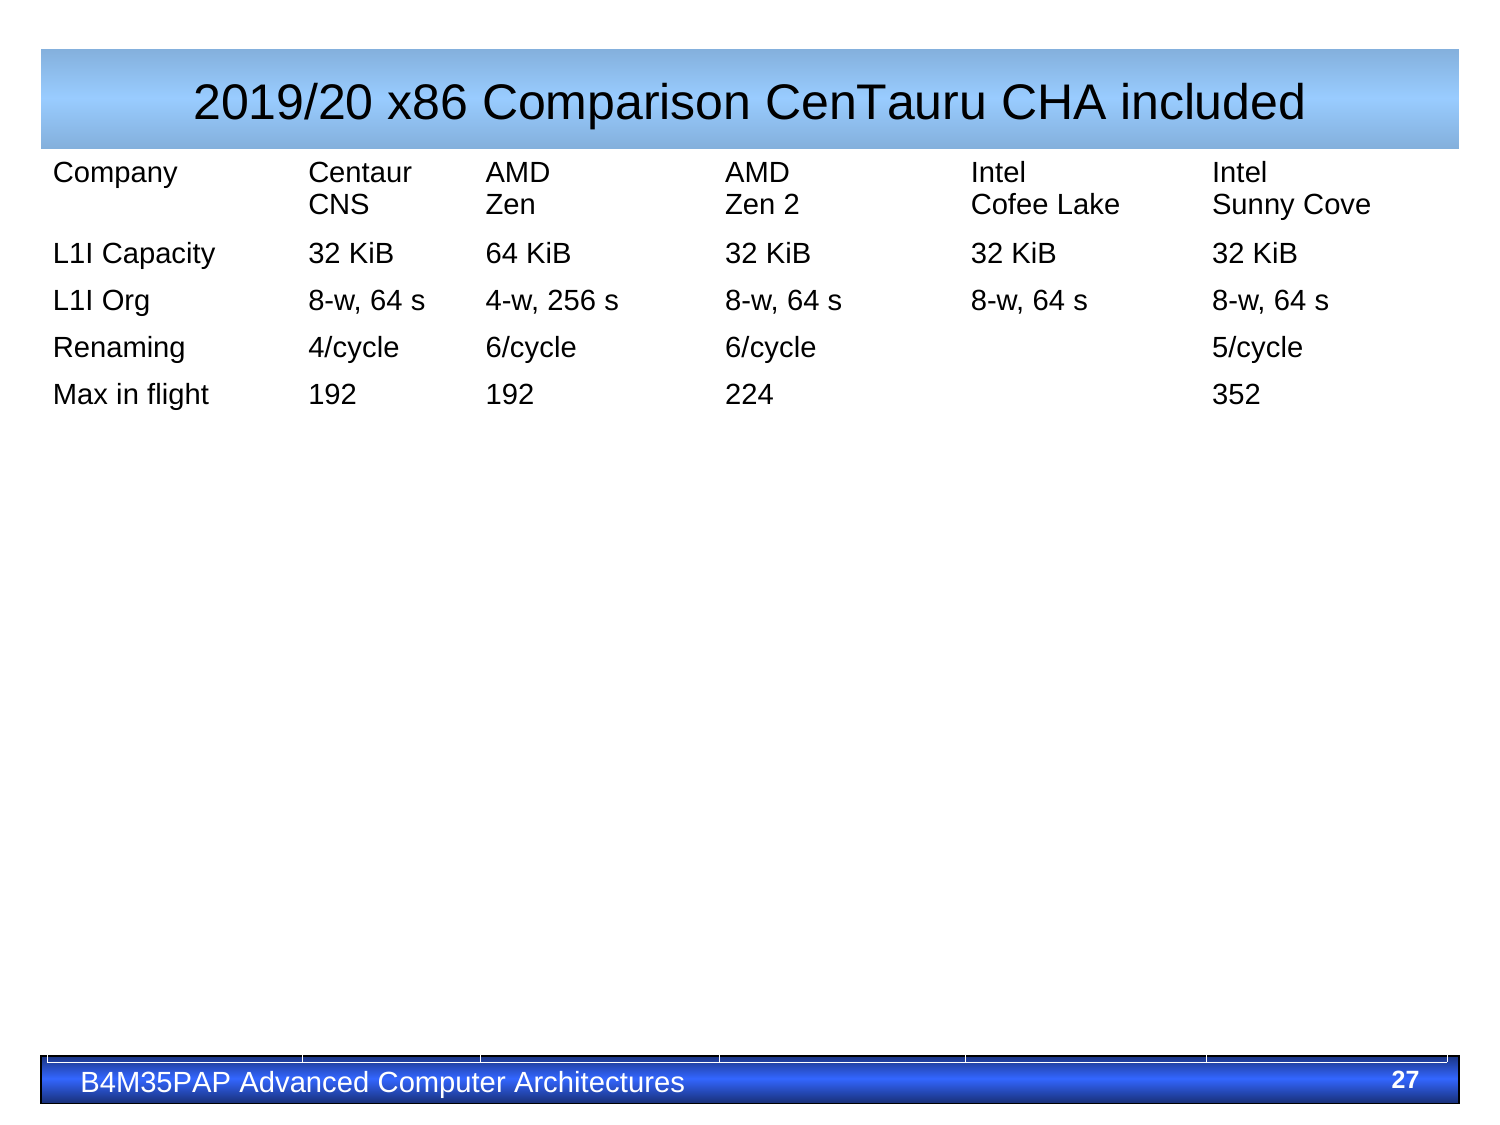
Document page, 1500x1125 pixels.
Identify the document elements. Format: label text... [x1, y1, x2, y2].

table_cell [720, 969, 965, 1015]
table_cell [481, 583, 719, 664]
table_cell [966, 373, 1206, 419]
table_cell [720, 829, 965, 874]
table_cell [303, 969, 480, 1015]
table_cell [1207, 969, 1447, 1015]
table_cell [481, 829, 719, 874]
table_cell [966, 1016, 1206, 1062]
table_cell 352 [1207, 373, 1447, 419]
table_cell 192 [481, 373, 719, 419]
table_cell Max in flight [48, 373, 302, 419]
table_cell 32 KiB [303, 232, 480, 278]
table_cell [481, 969, 719, 1015]
table_cell [1207, 712, 1447, 828]
table_cell 64 KiB [481, 232, 719, 278]
table_cell [966, 420, 1206, 500]
table_cell [303, 665, 480, 711]
table_cell [48, 829, 302, 874]
table_cell [48, 969, 302, 1015]
table_header Intel Cofee Lake [966, 151, 1206, 231]
table_cell [720, 665, 965, 711]
table_cell [966, 583, 1206, 664]
table_cell [720, 1016, 965, 1062]
table_cell [481, 665, 719, 711]
table_cell [481, 1016, 719, 1062]
table_cell 6/cycle [481, 326, 719, 372]
table_cell [481, 712, 719, 828]
table_cell [966, 969, 1206, 1015]
table_cell 32 KiB [1207, 232, 1447, 278]
table_cell 224 [720, 373, 965, 419]
table_cell [481, 875, 719, 921]
table_cell [303, 712, 480, 828]
table_cell [481, 420, 719, 500]
table_cell L1I Org [48, 279, 302, 325]
title 2019/20 x86 Comparison CenTauru CHA included [41, 49, 1459, 149]
table_cell [303, 1016, 480, 1062]
table_cell [48, 1016, 302, 1062]
table_cell [1207, 829, 1447, 874]
table_cell [303, 420, 480, 500]
table_cell [48, 665, 302, 711]
table_cell [720, 712, 965, 828]
table_cell [303, 501, 480, 582]
table_cell 6/cycle [720, 326, 965, 372]
table_cell L1I Capacity [48, 232, 302, 278]
table_cell 32 KiB [720, 232, 965, 278]
table_cell [303, 922, 480, 968]
table_cell 4-w, 256 s [481, 279, 719, 325]
table_cell [966, 875, 1206, 921]
table_cell [966, 326, 1206, 372]
table_cell [1207, 665, 1447, 711]
table_cell 32 KiB [966, 232, 1206, 278]
table_cell [481, 922, 719, 968]
table_cell [48, 875, 302, 921]
table_cell [966, 922, 1206, 968]
table_cell 192 [303, 373, 480, 419]
table_cell [1207, 501, 1447, 582]
table_cell 8-w, 64 s [303, 279, 480, 325]
table_cell [966, 829, 1206, 874]
table_header Centaur CNS [303, 151, 480, 231]
table_cell [48, 712, 302, 828]
table_cell [1207, 583, 1447, 664]
table_cell [720, 501, 965, 582]
table_cell [303, 875, 480, 921]
table_cell 4/cycle [303, 326, 480, 372]
table_cell [966, 501, 1206, 582]
table_cell [48, 583, 302, 664]
table_cell 5/cycle [1207, 326, 1447, 372]
table_cell [1207, 420, 1447, 500]
table_cell [1207, 875, 1447, 921]
table_cell [720, 420, 965, 500]
table_header Company [48, 151, 302, 231]
table_cell [1207, 1016, 1447, 1062]
table_header AMD Zen [481, 151, 719, 231]
table_cell [481, 501, 719, 582]
table_cell 8-w, 64 s [720, 279, 965, 325]
table_cell [303, 829, 480, 874]
table_cell [966, 665, 1206, 711]
table_cell [48, 420, 302, 500]
table_header AMD Zen 2 [720, 151, 965, 231]
table_cell [720, 922, 965, 968]
table_cell [1207, 922, 1447, 968]
table_cell [720, 583, 965, 664]
table_cell [720, 875, 965, 921]
table_cell [48, 501, 302, 582]
table_cell 8-w, 64 s [966, 279, 1206, 325]
table_header Intel Sunny Cove [1207, 151, 1447, 231]
table_cell [48, 922, 302, 968]
table_cell [966, 712, 1206, 828]
table_cell Renaming [48, 326, 302, 372]
table_cell [303, 583, 480, 664]
table_cell 8-w, 64 s [1207, 279, 1447, 325]
